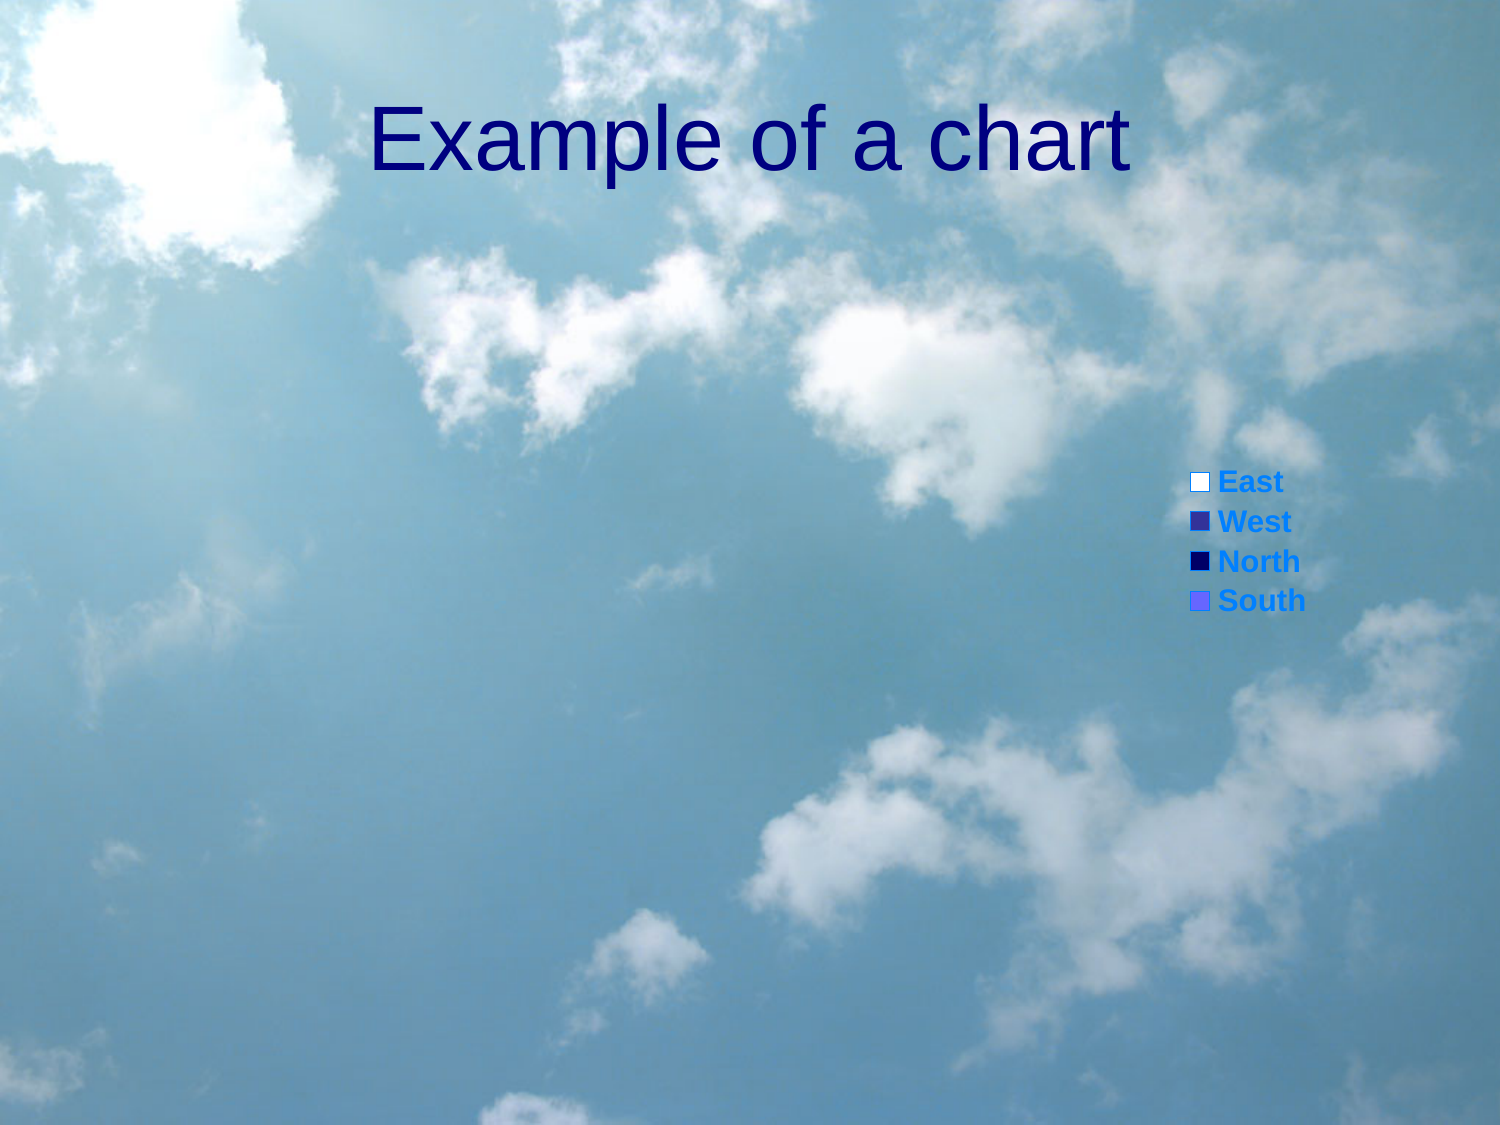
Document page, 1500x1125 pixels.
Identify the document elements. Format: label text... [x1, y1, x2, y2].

title Example of a chart [75, 45, 1426, 233]
picture [0, 0, 1500, 1125]
chart [332, 232, 1328, 850]
